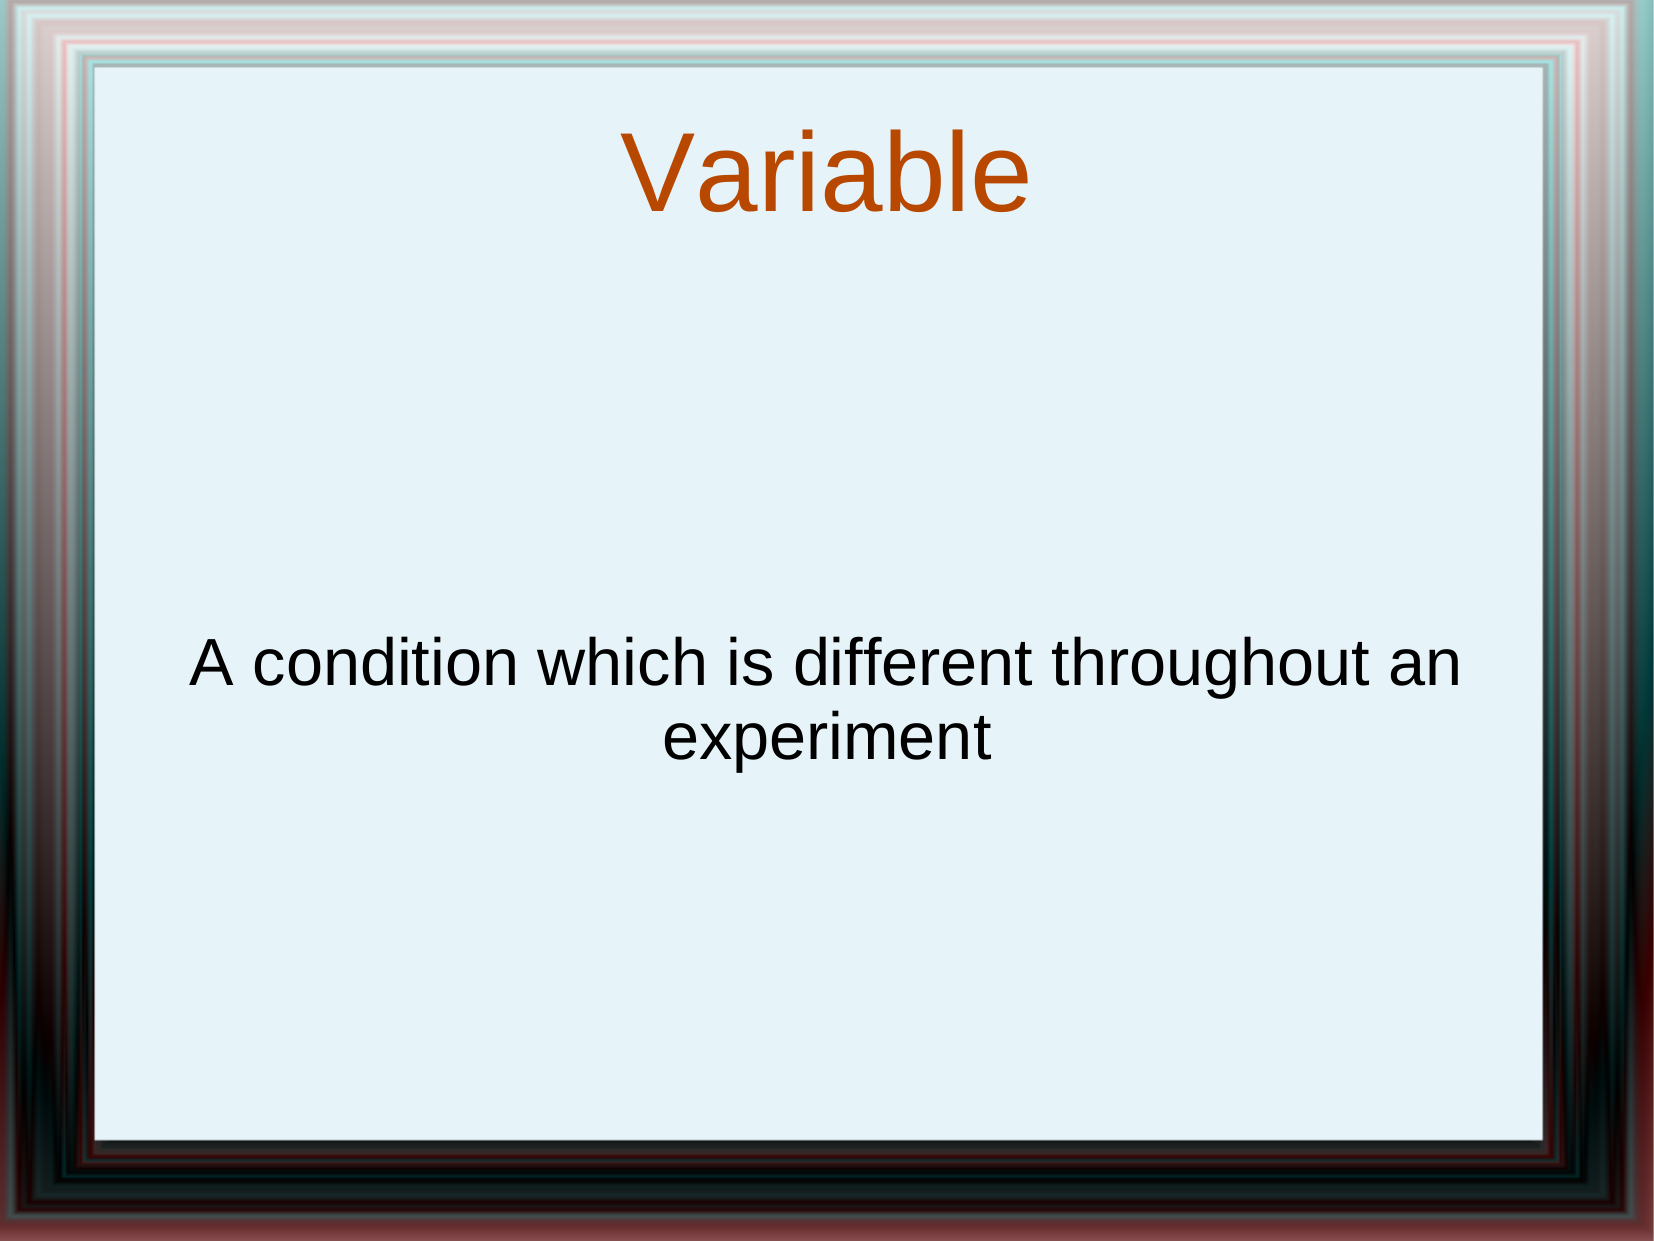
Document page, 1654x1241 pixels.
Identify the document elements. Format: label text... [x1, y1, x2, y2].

subtitle A condition which is different throughout an experiment [82, 290, 1571, 1109]
picture [0, 0, 1654, 1241]
title Variable [118, 88, 1536, 257]
